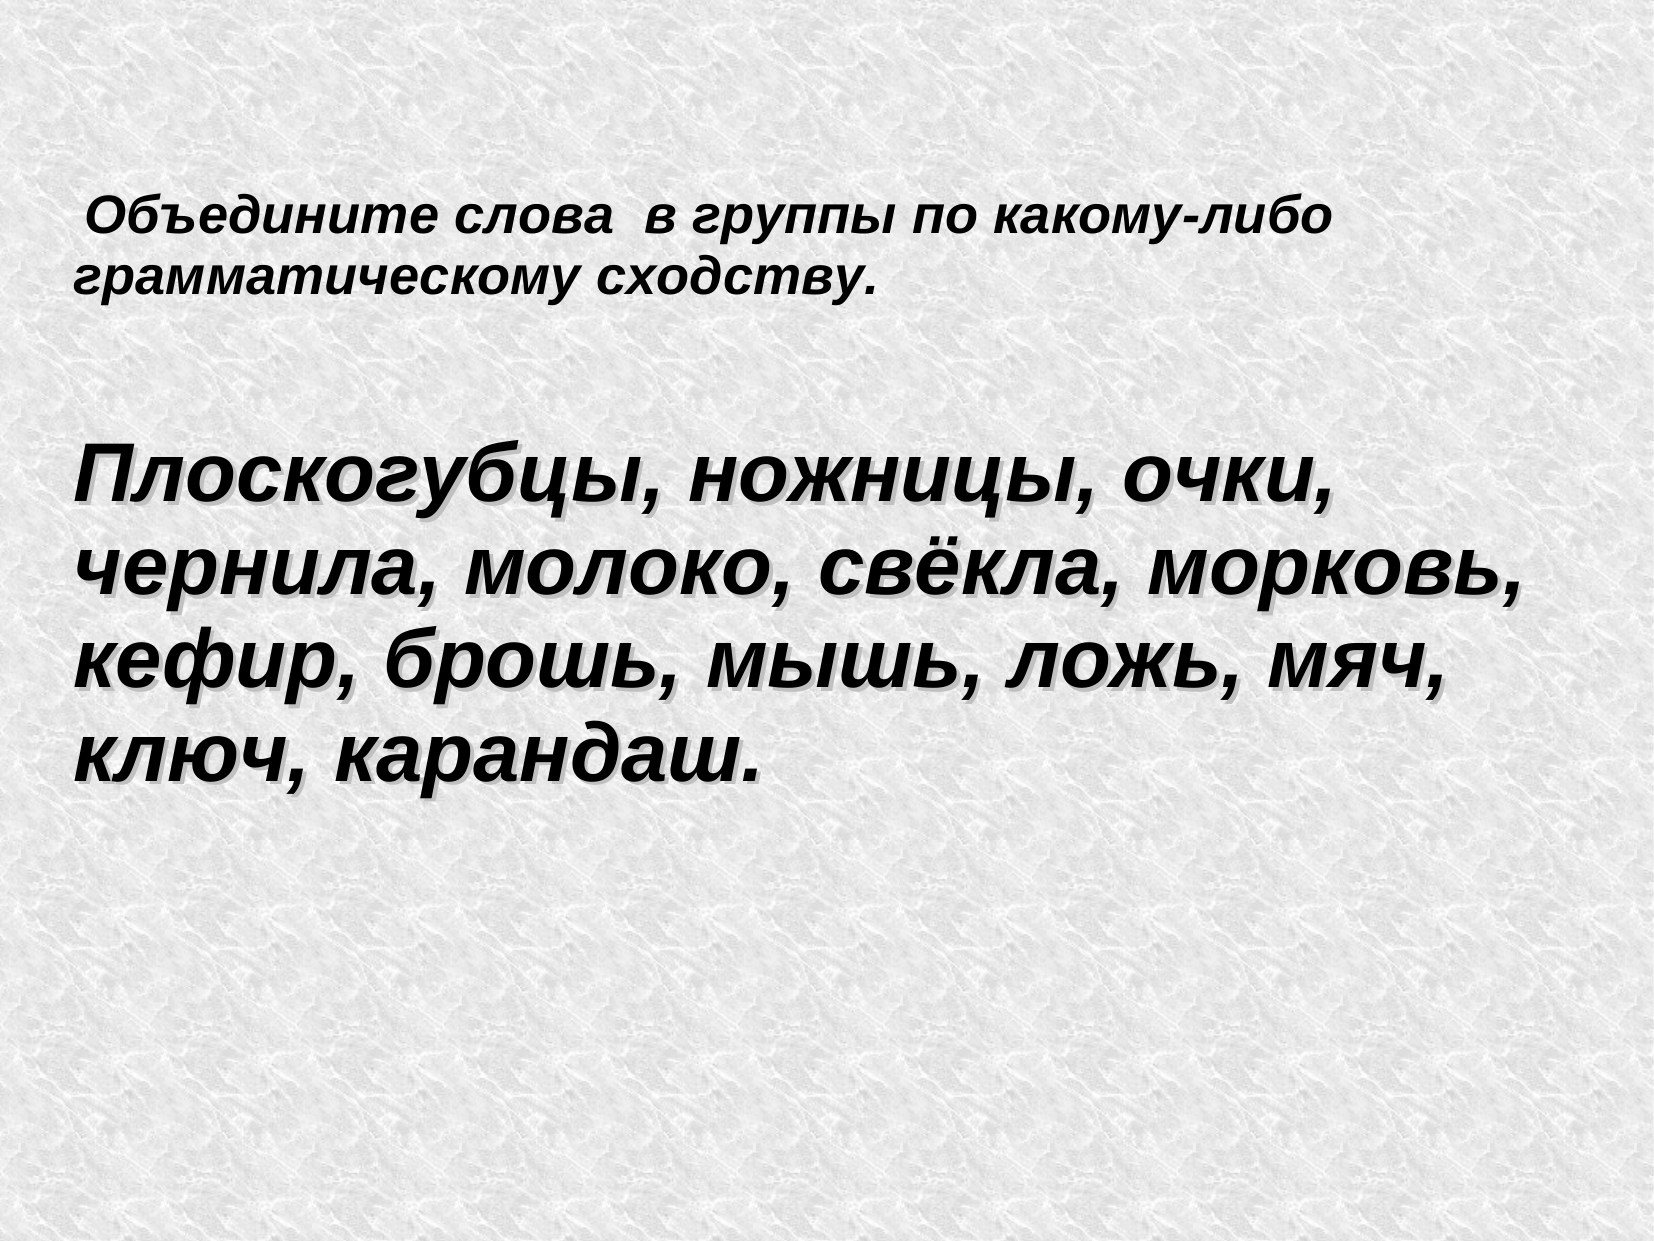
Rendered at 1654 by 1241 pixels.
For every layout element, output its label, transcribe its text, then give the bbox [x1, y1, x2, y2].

picture [0, 0, 1654, 1241]
text_box Объедините слова в группы по какому-либо грамматическому сходству. Плоскогубцы, ножницы, очки, чернила, молоко, свёкла, морковь, кефир, брошь, мышь, ложь, мяч, ключ, карандаш. [59, 177, 1565, 811]
